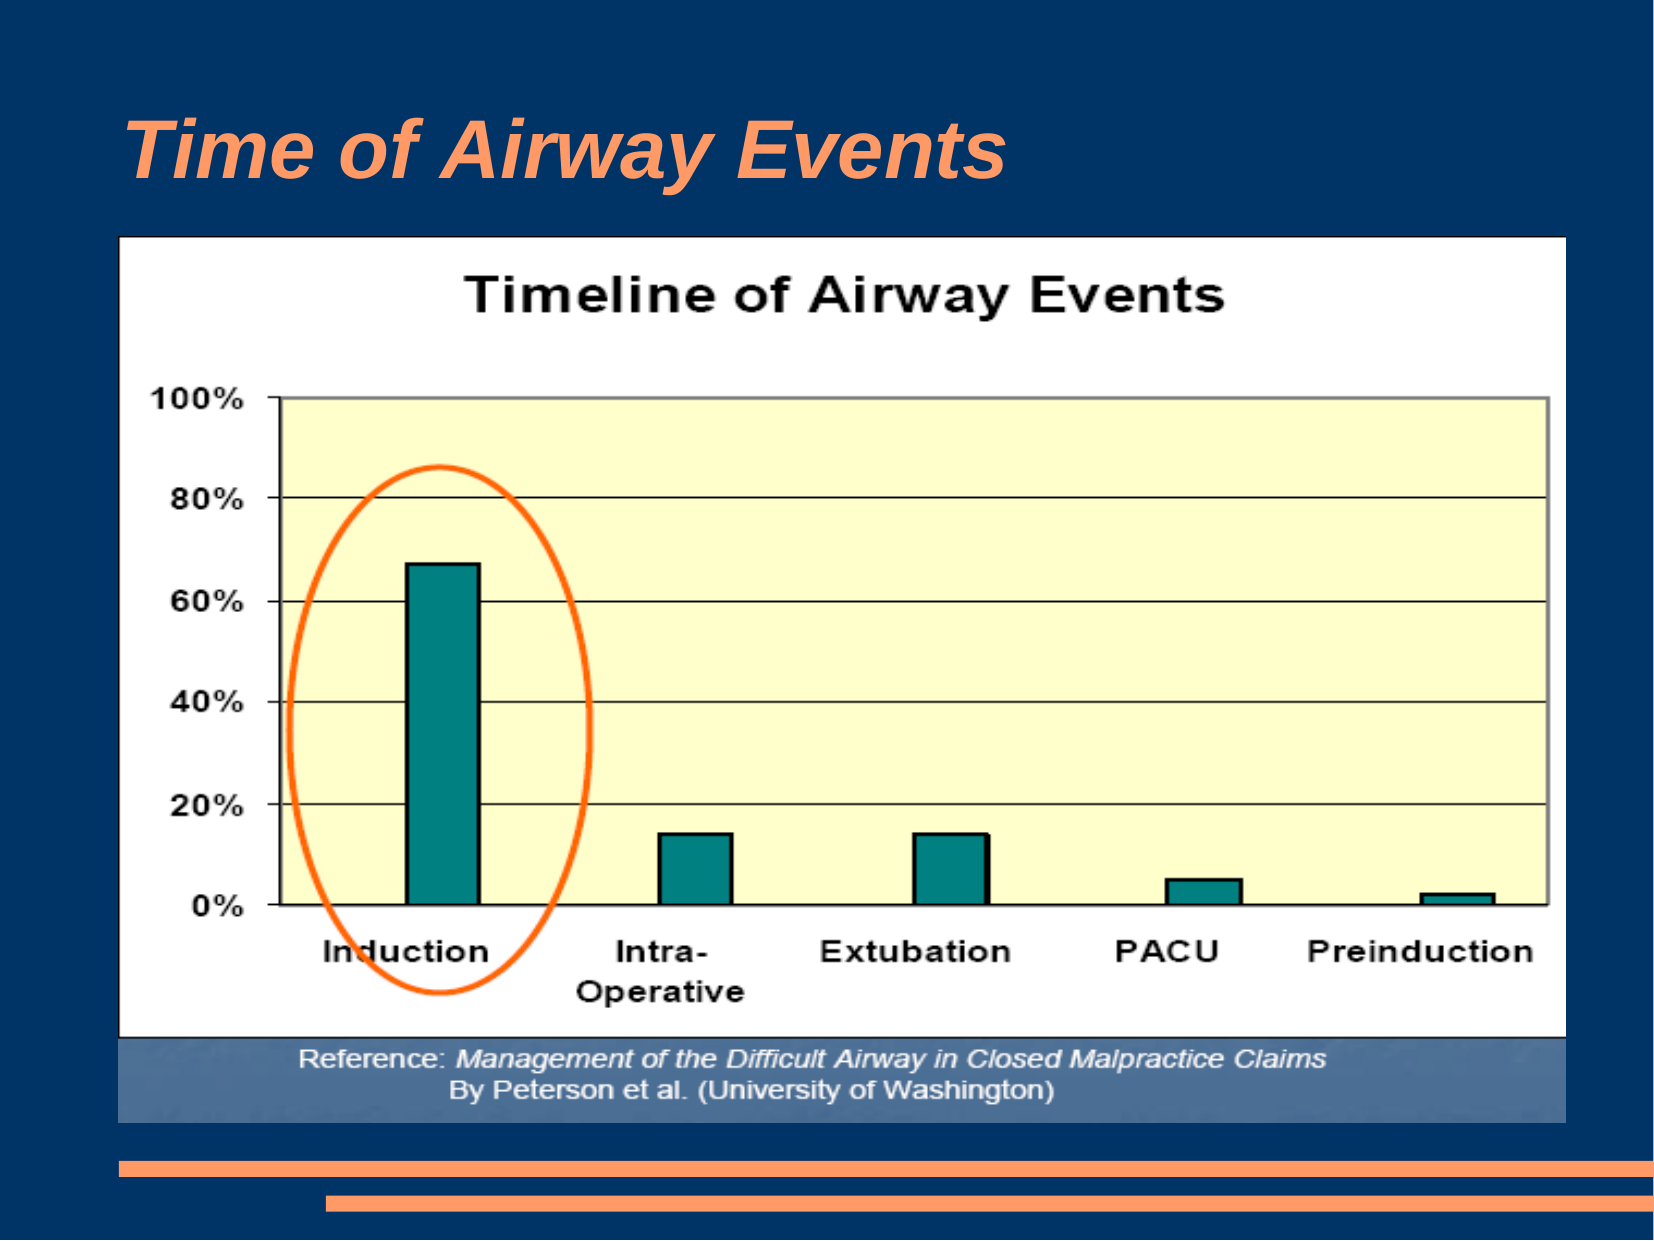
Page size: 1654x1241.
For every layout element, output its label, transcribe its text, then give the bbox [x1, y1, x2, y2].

picture [118, 236, 1566, 1123]
title Time of Airway Events [121, 53, 1534, 236]
